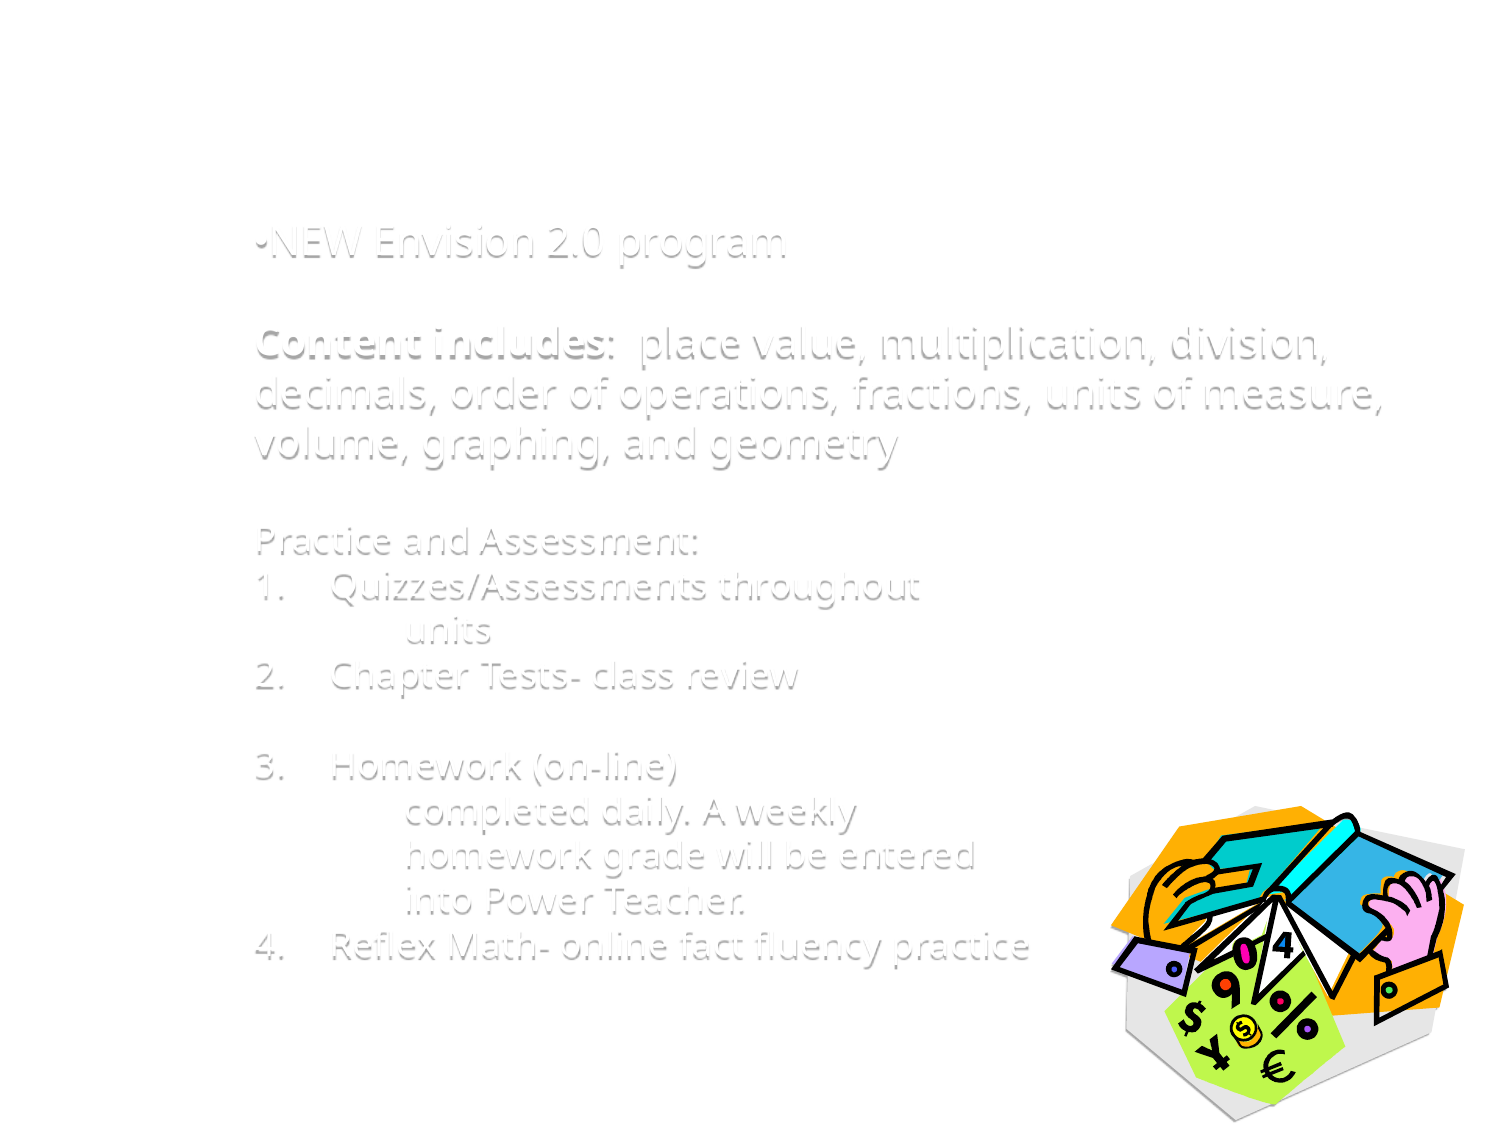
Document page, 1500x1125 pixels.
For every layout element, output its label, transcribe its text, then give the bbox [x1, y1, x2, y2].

picture [1110, 801, 1470, 1125]
text_box NEW Envision 2.0 program Content includes: place value, multiplication, division, decimals, order of operations, fractions, units of measure, volume, graphing, and geometry Practice and Assessment: Quizzes/Assessments throughout units Chapter Tests- class review Homework (on-line) completed daily. A weekly homework grade will be entered into Power Teacher. Reflex Math- online fact fluency practice [239, 206, 1455, 1125]
